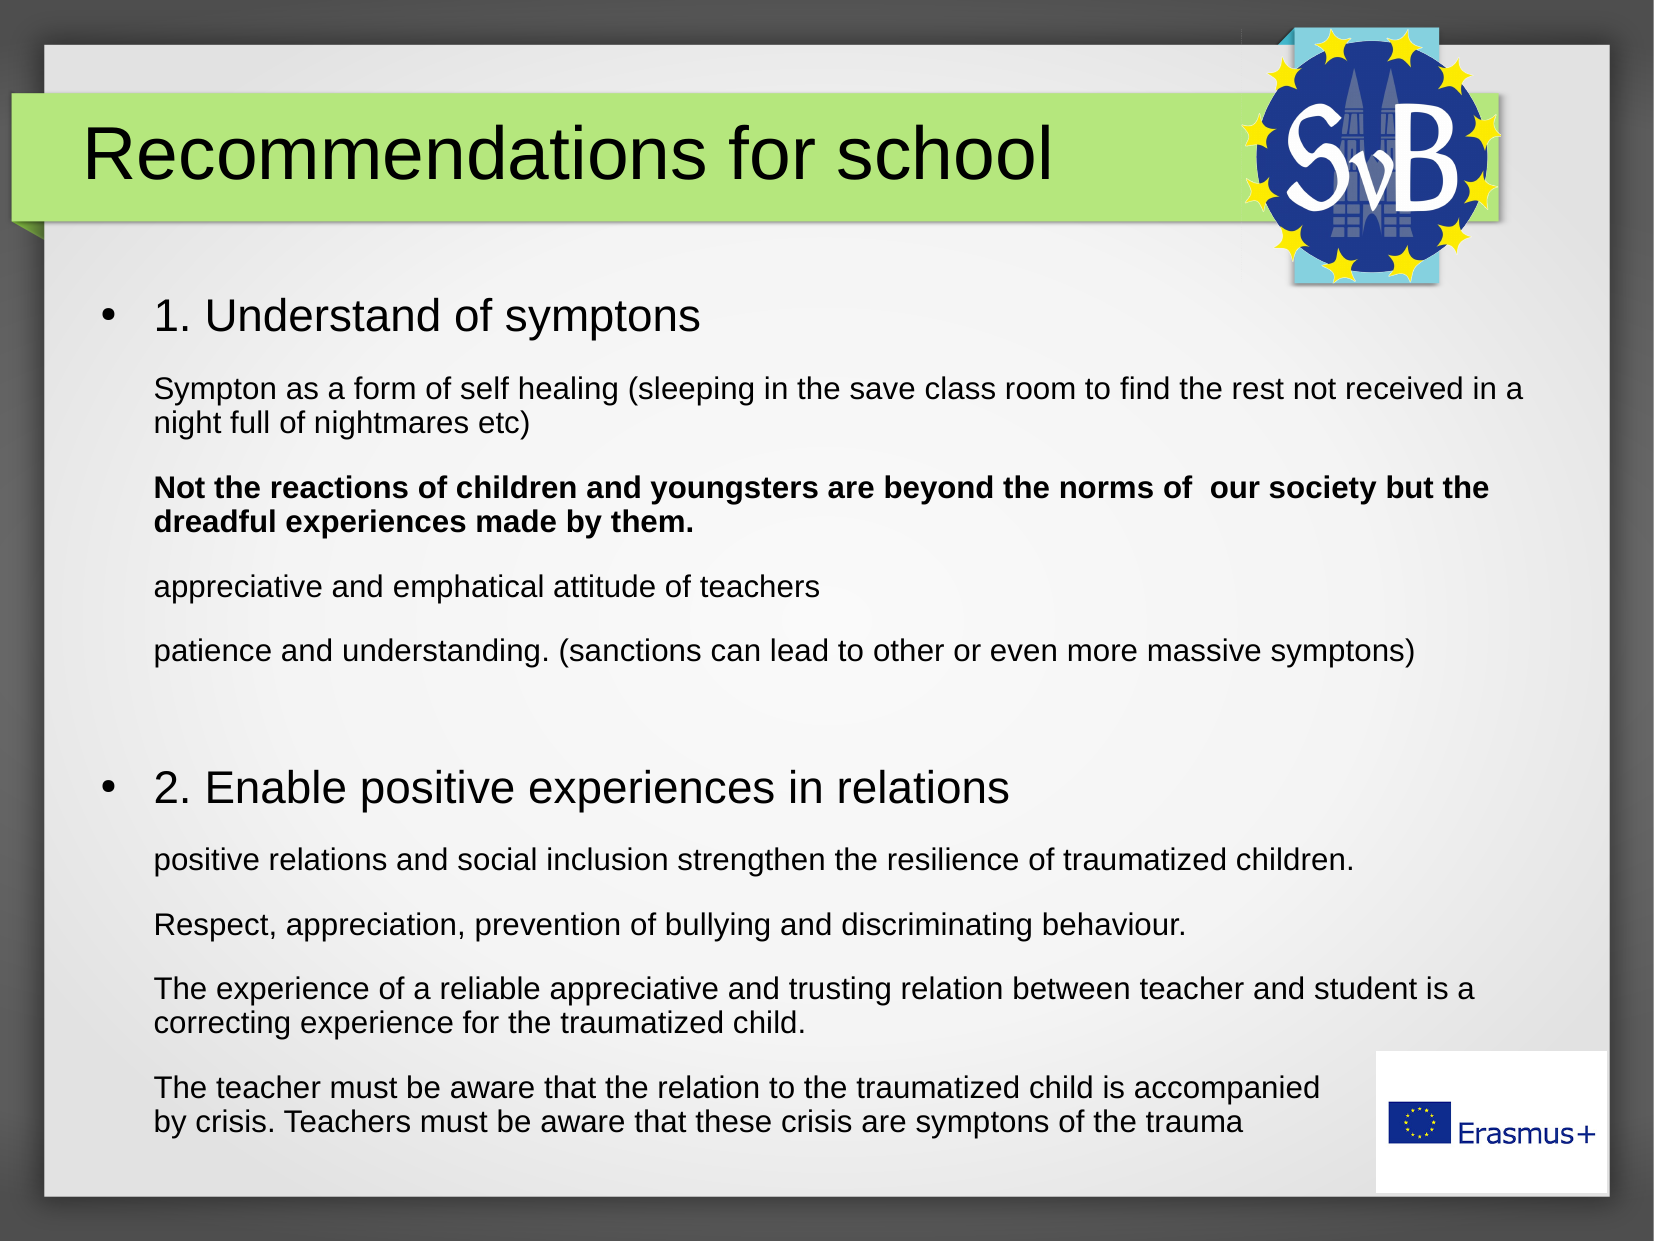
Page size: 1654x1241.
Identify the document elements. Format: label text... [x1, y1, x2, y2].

title Recommendations for school [82, 94, 1240, 213]
list 1. Understand of symptons Sympton as a form of self healing (sleeping in the save class room to find the rest not received in a night full of nightmares etc) Not the reactions of children and youngsters are beyond the norms of our society but the dreadful experiences made by them. appreciative and emphatical attitude of teachers patience and understanding. (sanctions can lead to other or even more massive symptons) 2. Enable positive experiences in relations positive relations and social inclusion strengthen the resilience of traumatized children. Respect, appreciation, prevention of bullying and discriminating behaviour. The experience of a reliable appreciative and trusting relation between teacher and student is a correcting experience for the traumatized child. The teacher must be aware that the relation to the traumatized child is accompanied by crisis. Teachers must be aware that these crisis are symptons of the trauma [82, 290, 1571, 1208]
picture [0, 0, 1654, 1241]
